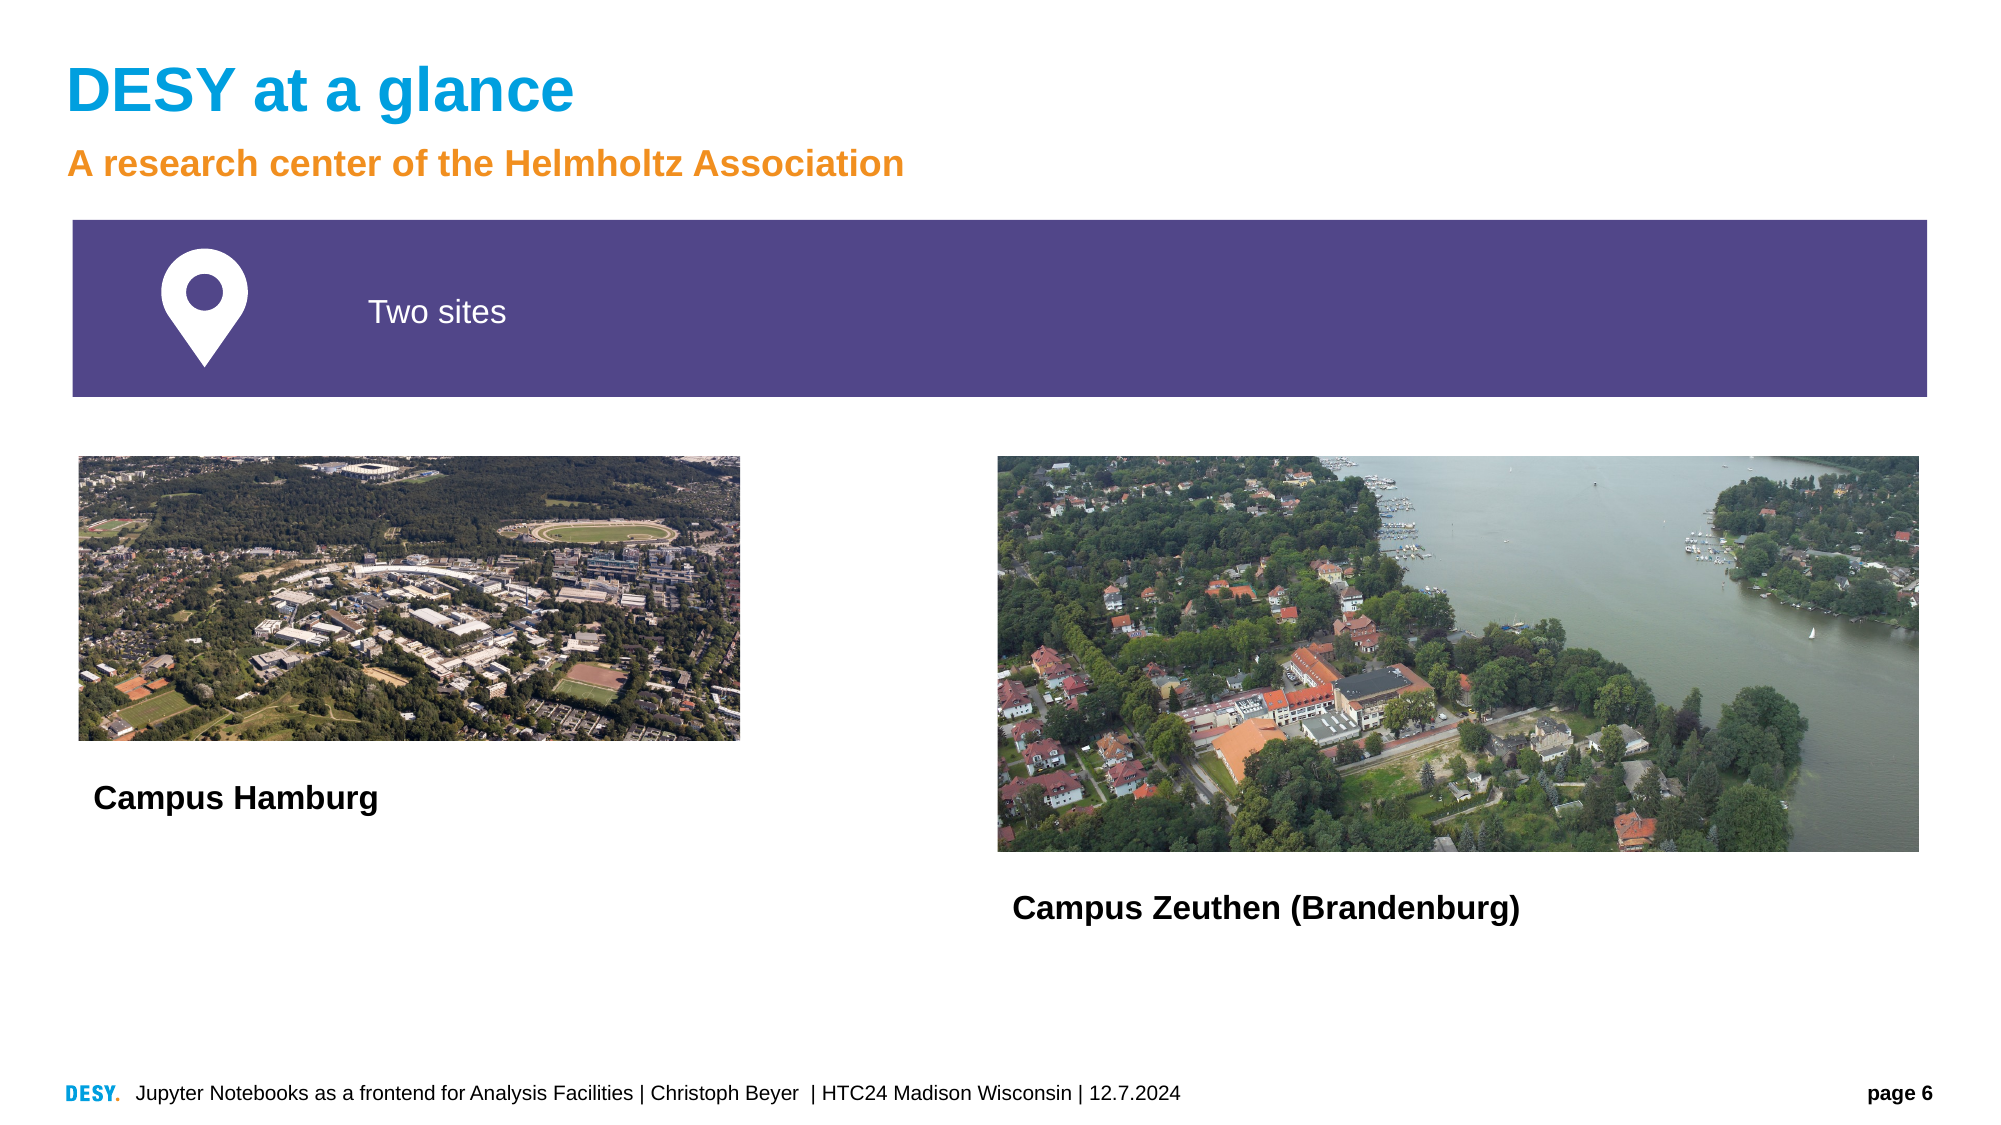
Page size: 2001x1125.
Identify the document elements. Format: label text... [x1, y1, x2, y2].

picture [997, 456, 1919, 852]
list A research center of the Helmholtz Association [66, 134, 1933, 197]
title DESY at a glance [66, 57, 1933, 132]
text_box Two sites [72, 219, 1928, 397]
footer Jupyter Notebooks as a frontend for Analysis Facilities | Christoph Beyer | HTC24 Madison Wisconsin | 12.7.2024 [129, 1079, 1762, 1109]
picture [78, 456, 741, 741]
text_box [161, 248, 248, 368]
text_box Campus Zeuthen (Brandenburg) [997, 878, 1662, 934]
text_box Campus Hamburg [78, 768, 516, 824]
